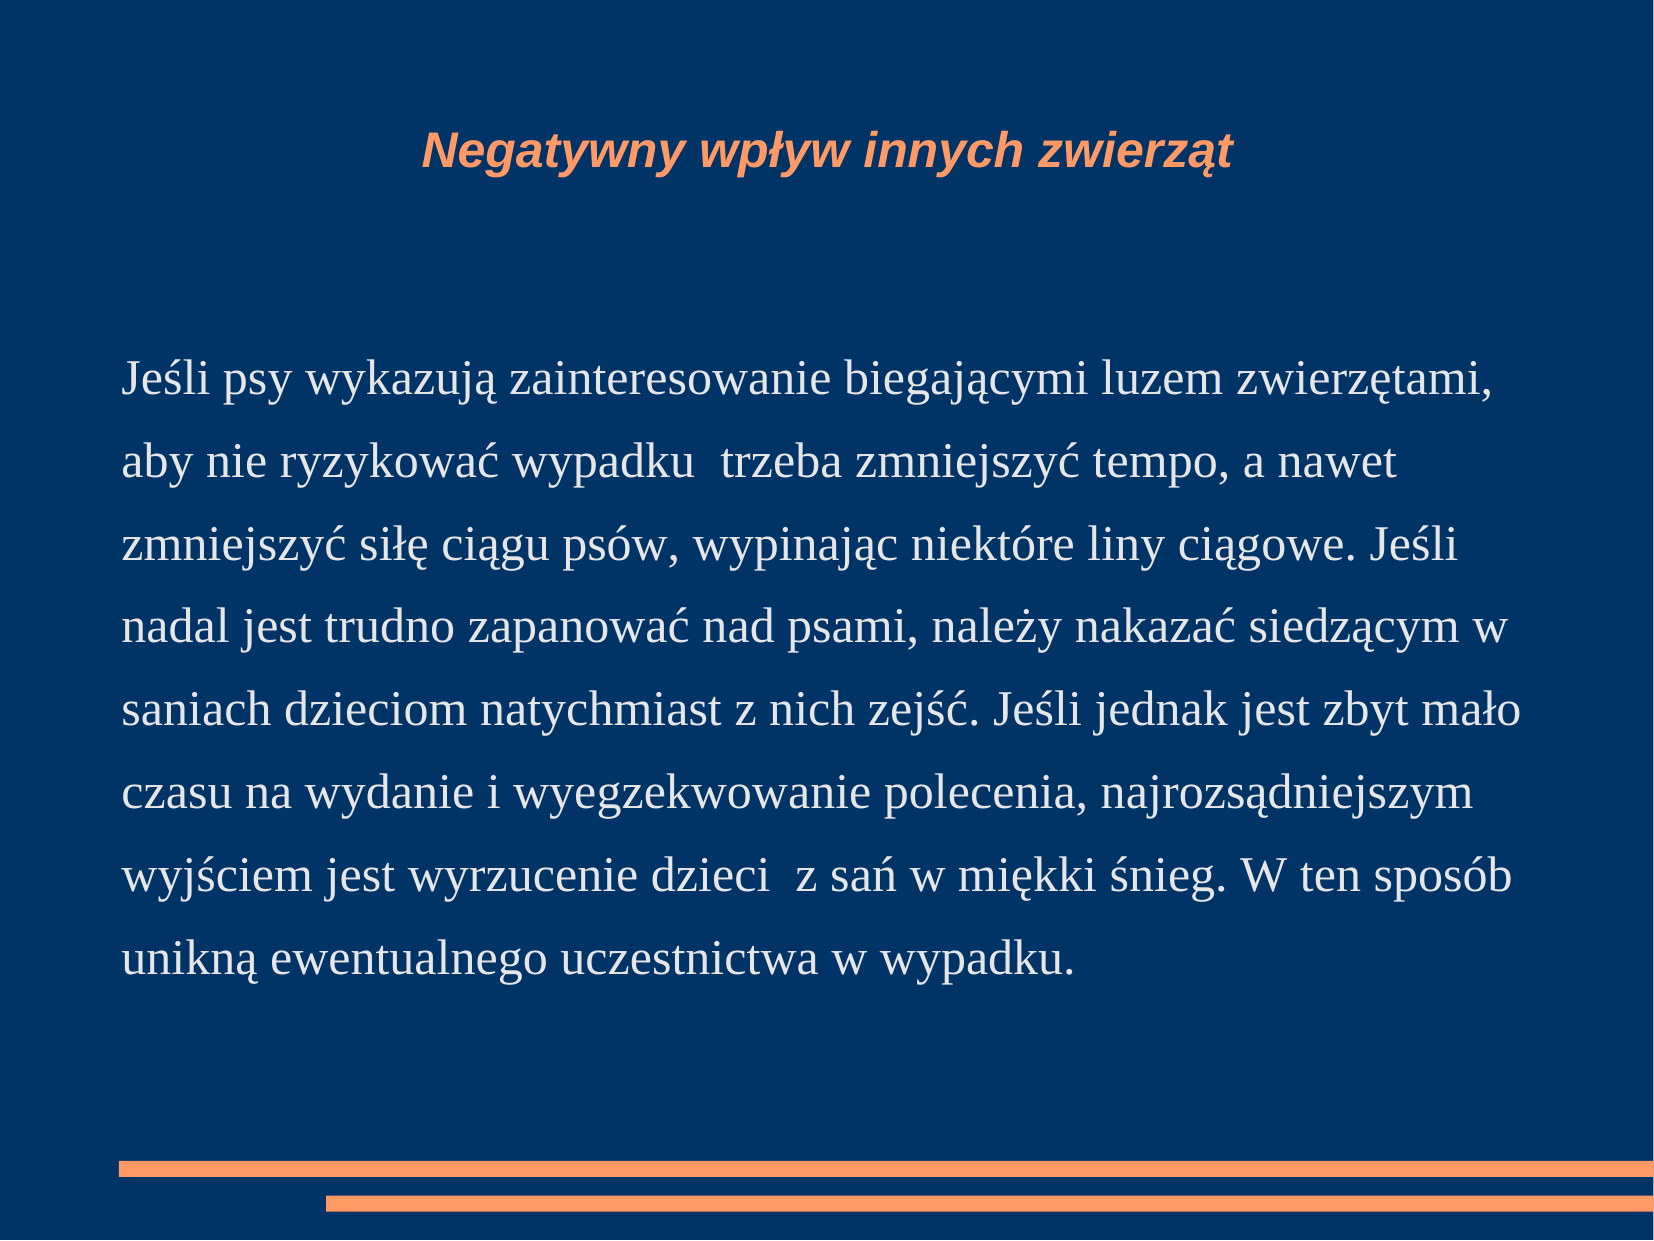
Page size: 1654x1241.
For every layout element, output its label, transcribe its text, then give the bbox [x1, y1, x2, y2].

list Jeśli psy wykazują zainteresowanie biegającymi luzem zwierzętami, aby nie ryzykować wypadku trzeba zmniejszyć tempo, a nawet zmniejszyć siłę ciągu psów, wypinając niektóre liny ciągowe. Jeśli nadal jest trudno zapanować nad psami, należy nakazać siedzącym w saniach dzieciom natychmiast z nich zejść. Jeśli jednak jest zbyt mało czasu na wydanie i wyegzekwowanie polecenia, najrozsądniejszym wyjściem jest wyrzucenie dzieci z sań w miękki śnieg. W ten sposób unikną ewentualnego uczestnictwa w wypadku. [121, 322, 1561, 1132]
title Negatywny wpływ innych zwierząt [121, 46, 1534, 254]
